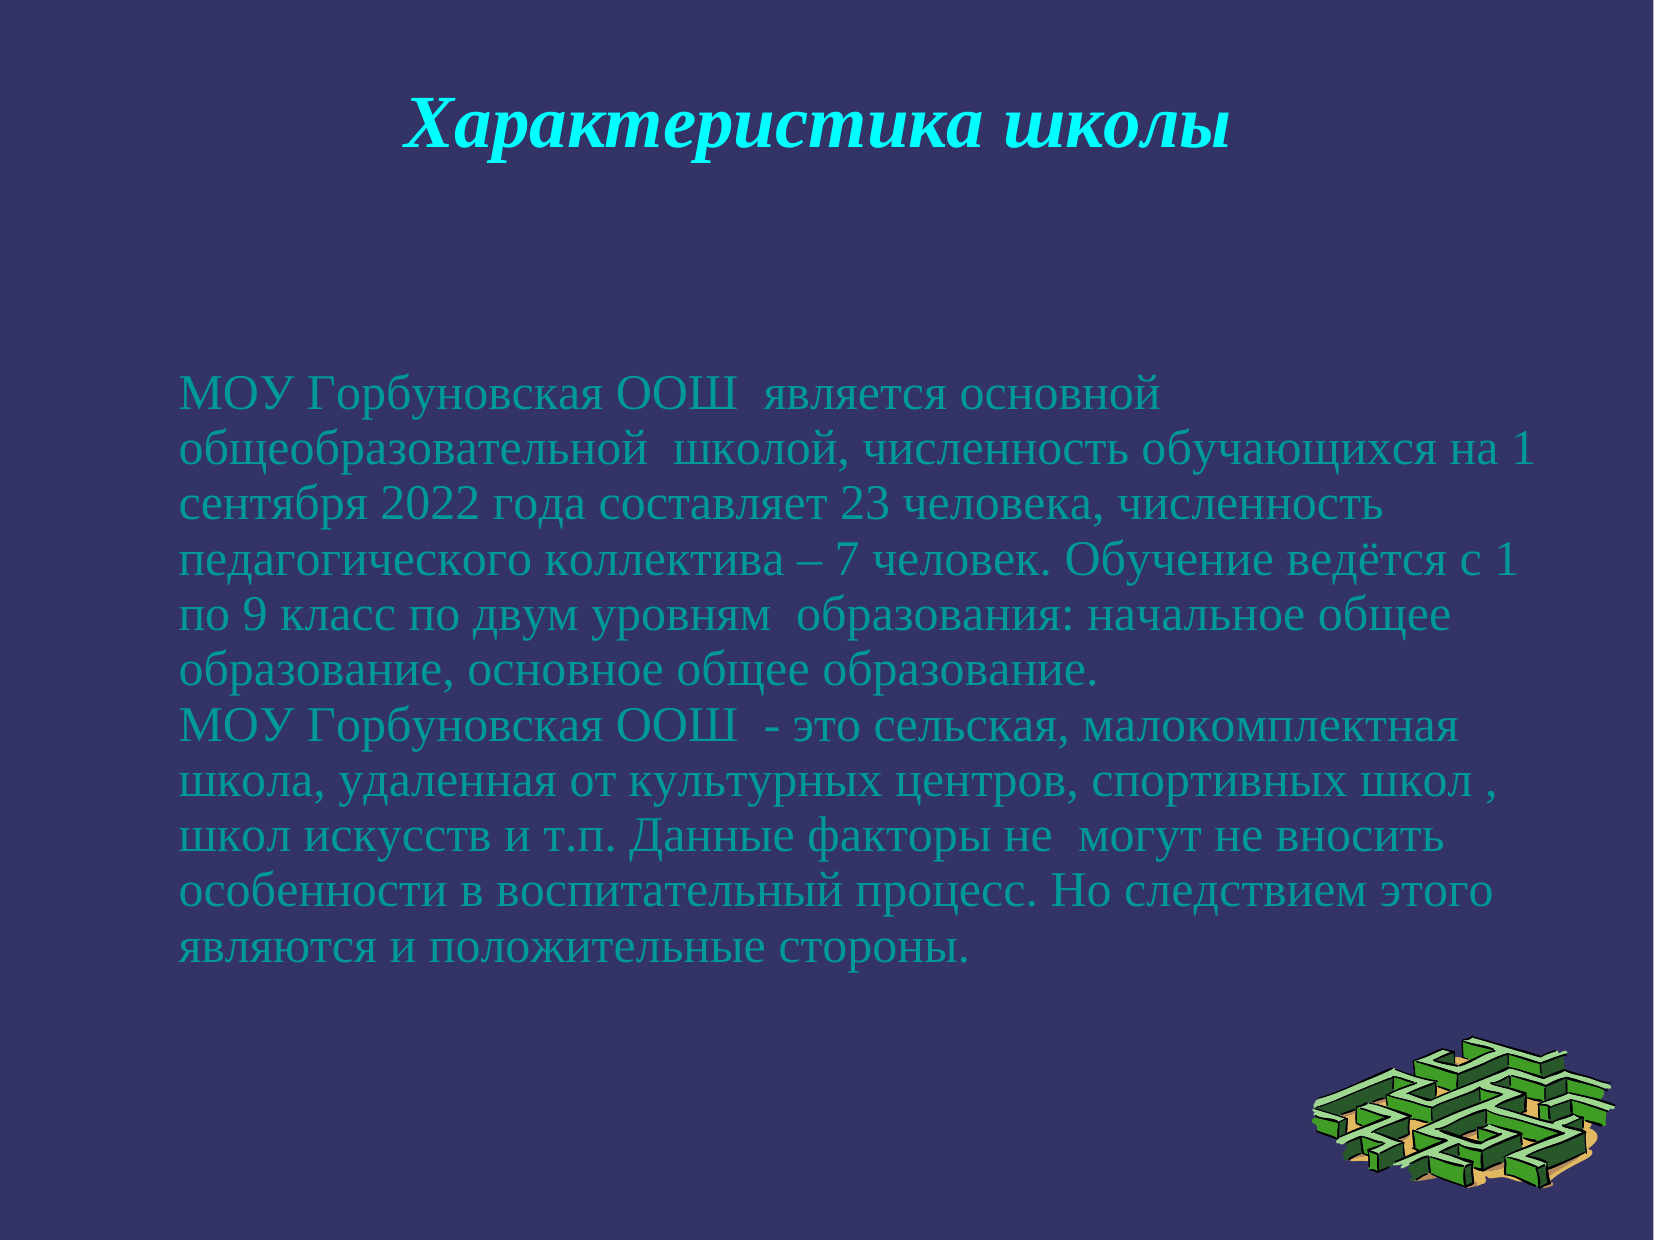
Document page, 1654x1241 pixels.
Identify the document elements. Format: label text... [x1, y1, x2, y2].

list МОУ Горбуновская ООШ является основной общеобразовательной школой, численность обучающихся на 1 сентября 2022 года составляет 23 человека, численность педагогического коллектива – 7 человек. Обучение ведётся с 1 по 9 класс по двум уровням образования: начальное общее образование, основное общее образование. МОУ Горбуновская ООШ - это сельская, малокомплектная школа, удаленная от культурных центров, спортивных школ , школ искусств и т.п. Данные факторы не могут не вносить особенности в воспитательный процесс. Но следствием этого являются и положительные стороны. [178, 364, 1570, 1147]
title Характеристика школы [121, 19, 1534, 227]
